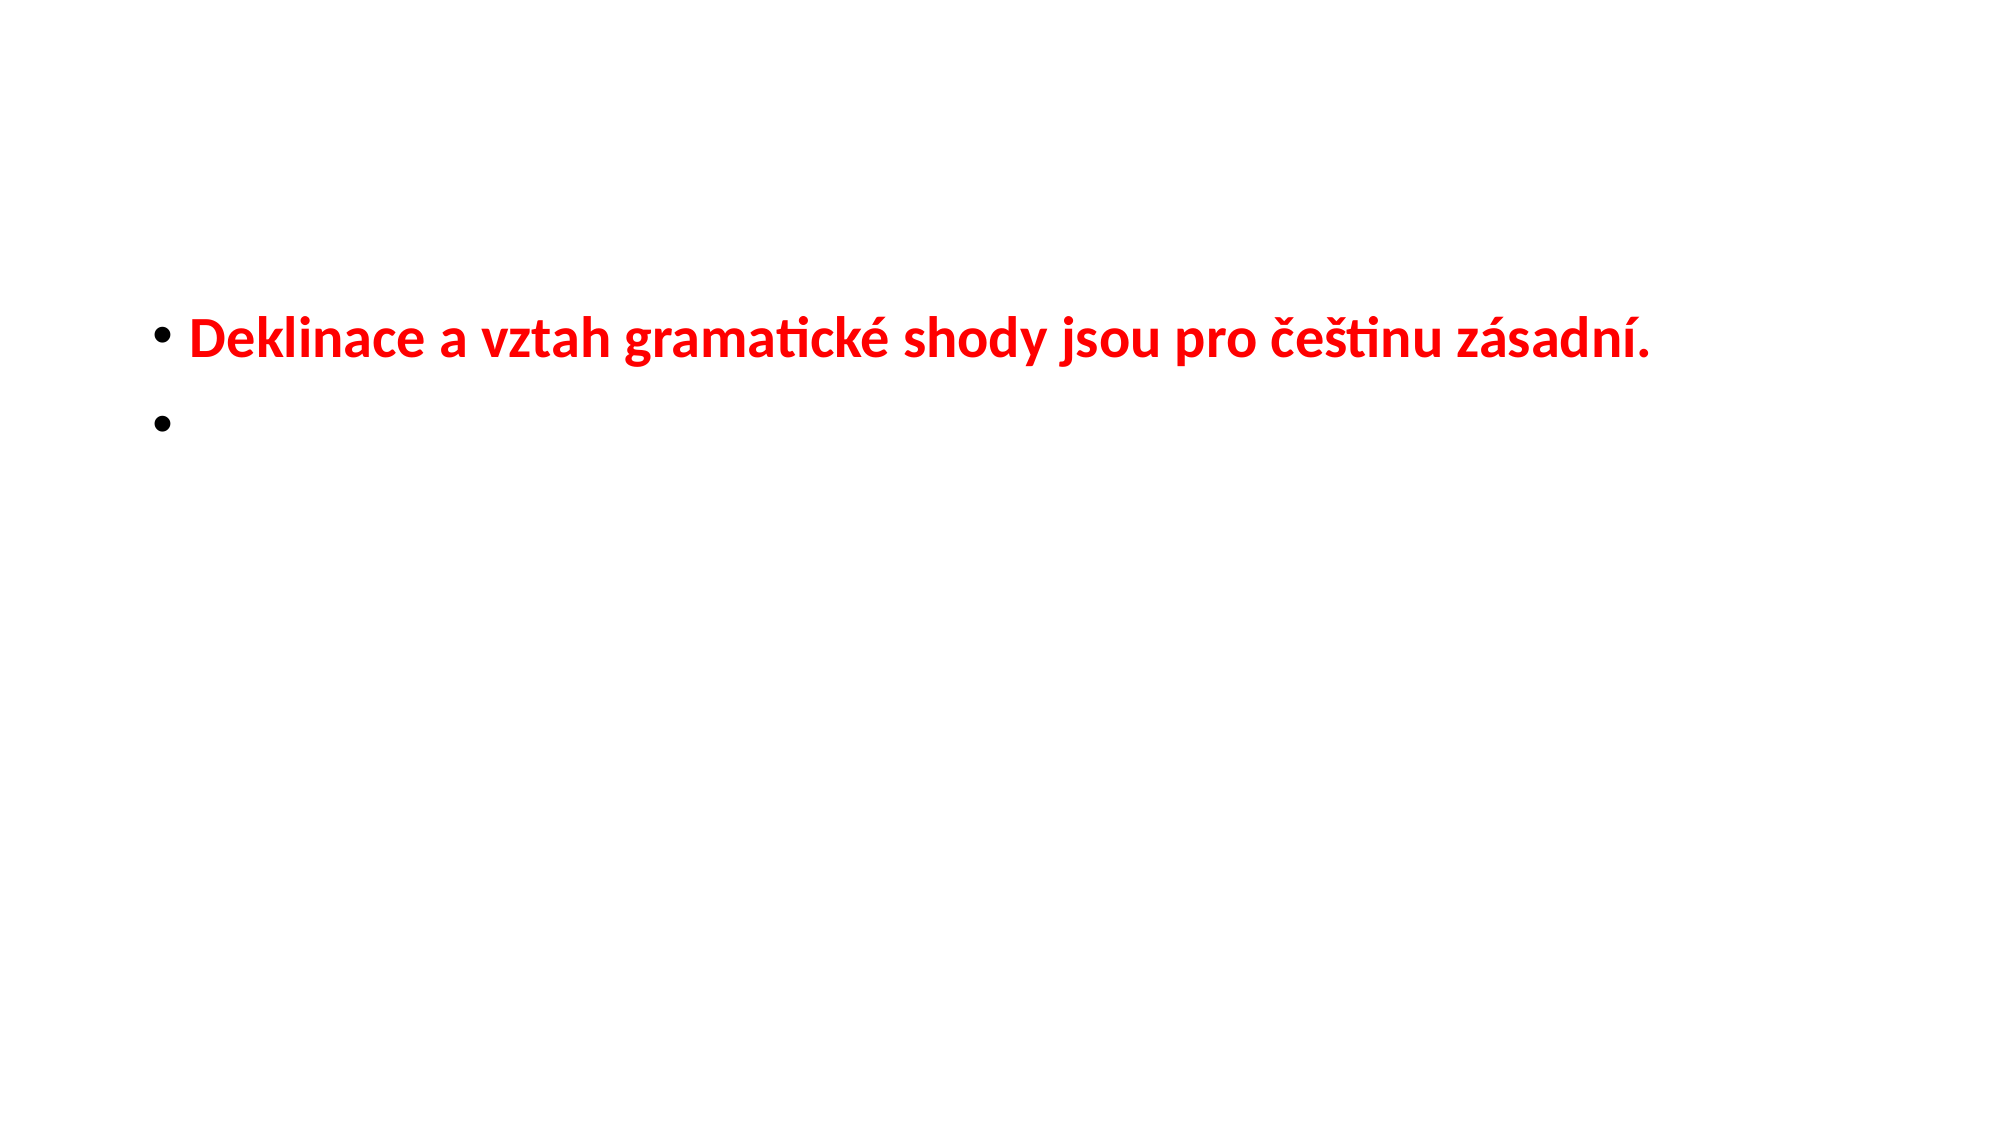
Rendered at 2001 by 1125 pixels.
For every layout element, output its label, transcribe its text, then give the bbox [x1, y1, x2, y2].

list Deklinace a vztah gramatické shody jsou pro češtinu zásadní. [137, 299, 1863, 1014]
